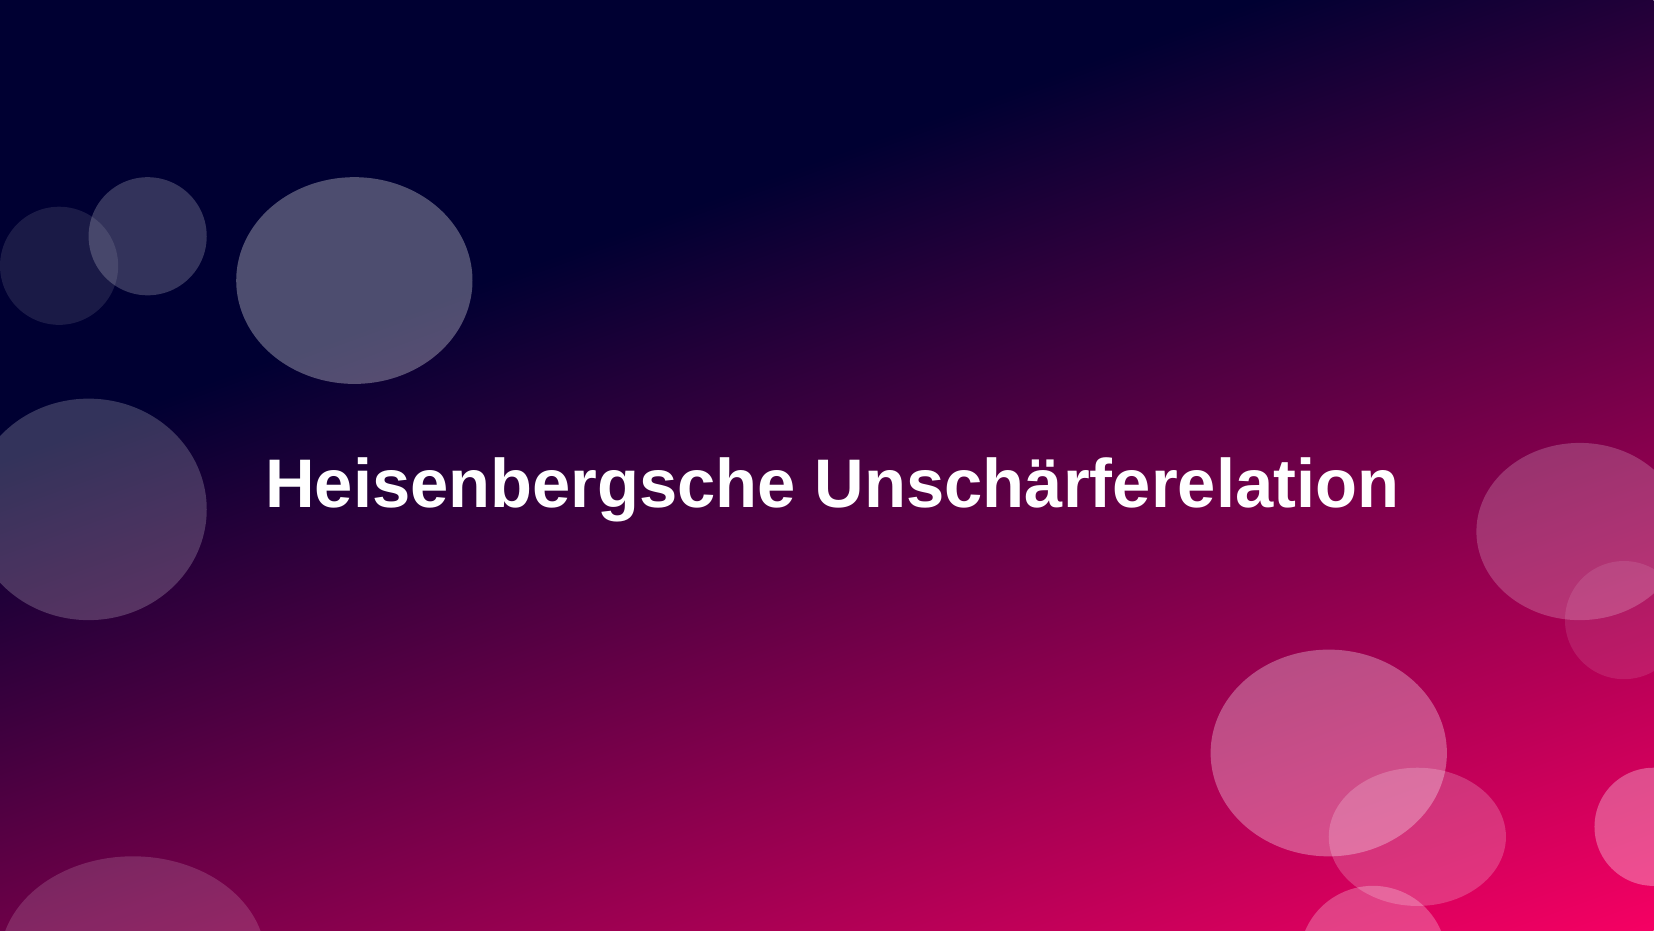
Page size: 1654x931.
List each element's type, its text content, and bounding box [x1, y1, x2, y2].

title Heisenbergsche Unschärferelation [88, 405, 1577, 562]
